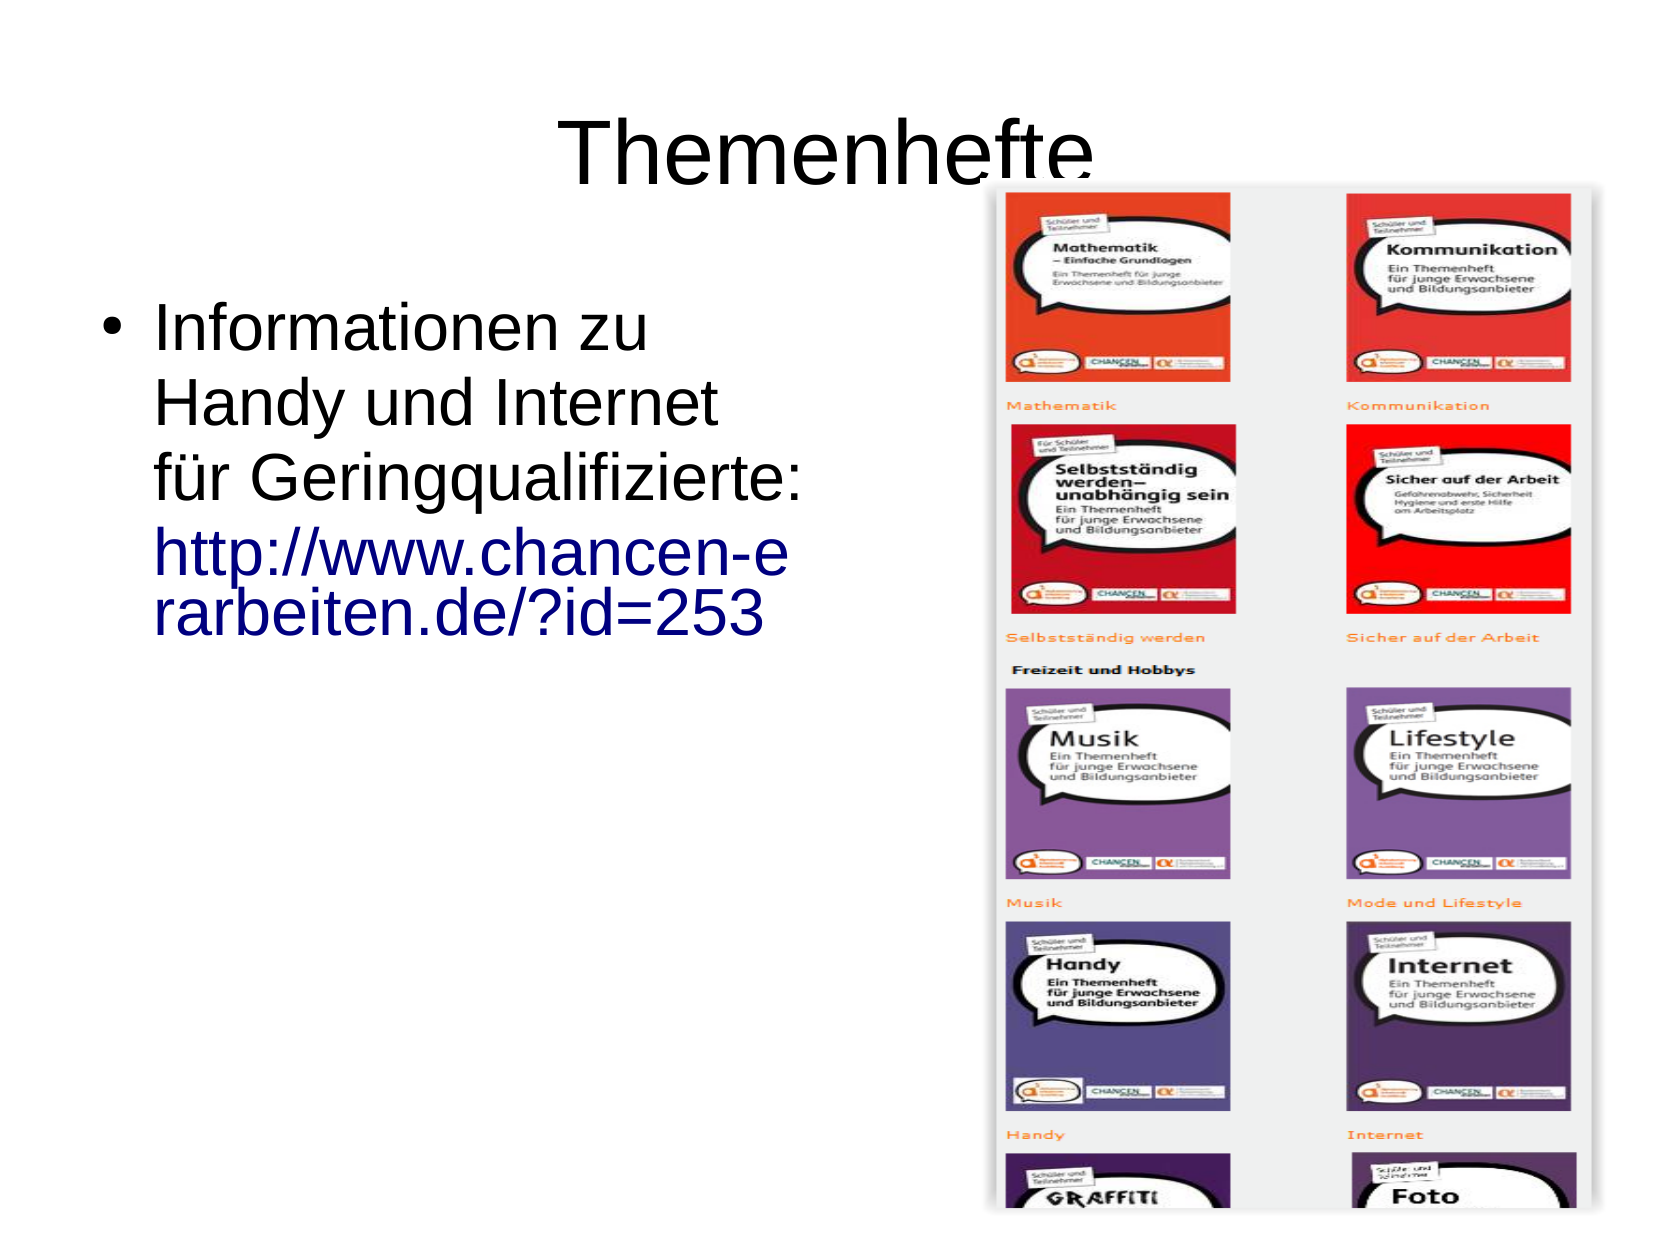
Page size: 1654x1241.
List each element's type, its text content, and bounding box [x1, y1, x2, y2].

title Themenhefte [82, 49, 1571, 257]
picture [980, 178, 1607, 1217]
list Informationen zu Handy und Internet für Geringqualifizierte: http://www.chancen-erarbeiten.de/?id=253 [82, 290, 809, 1010]
